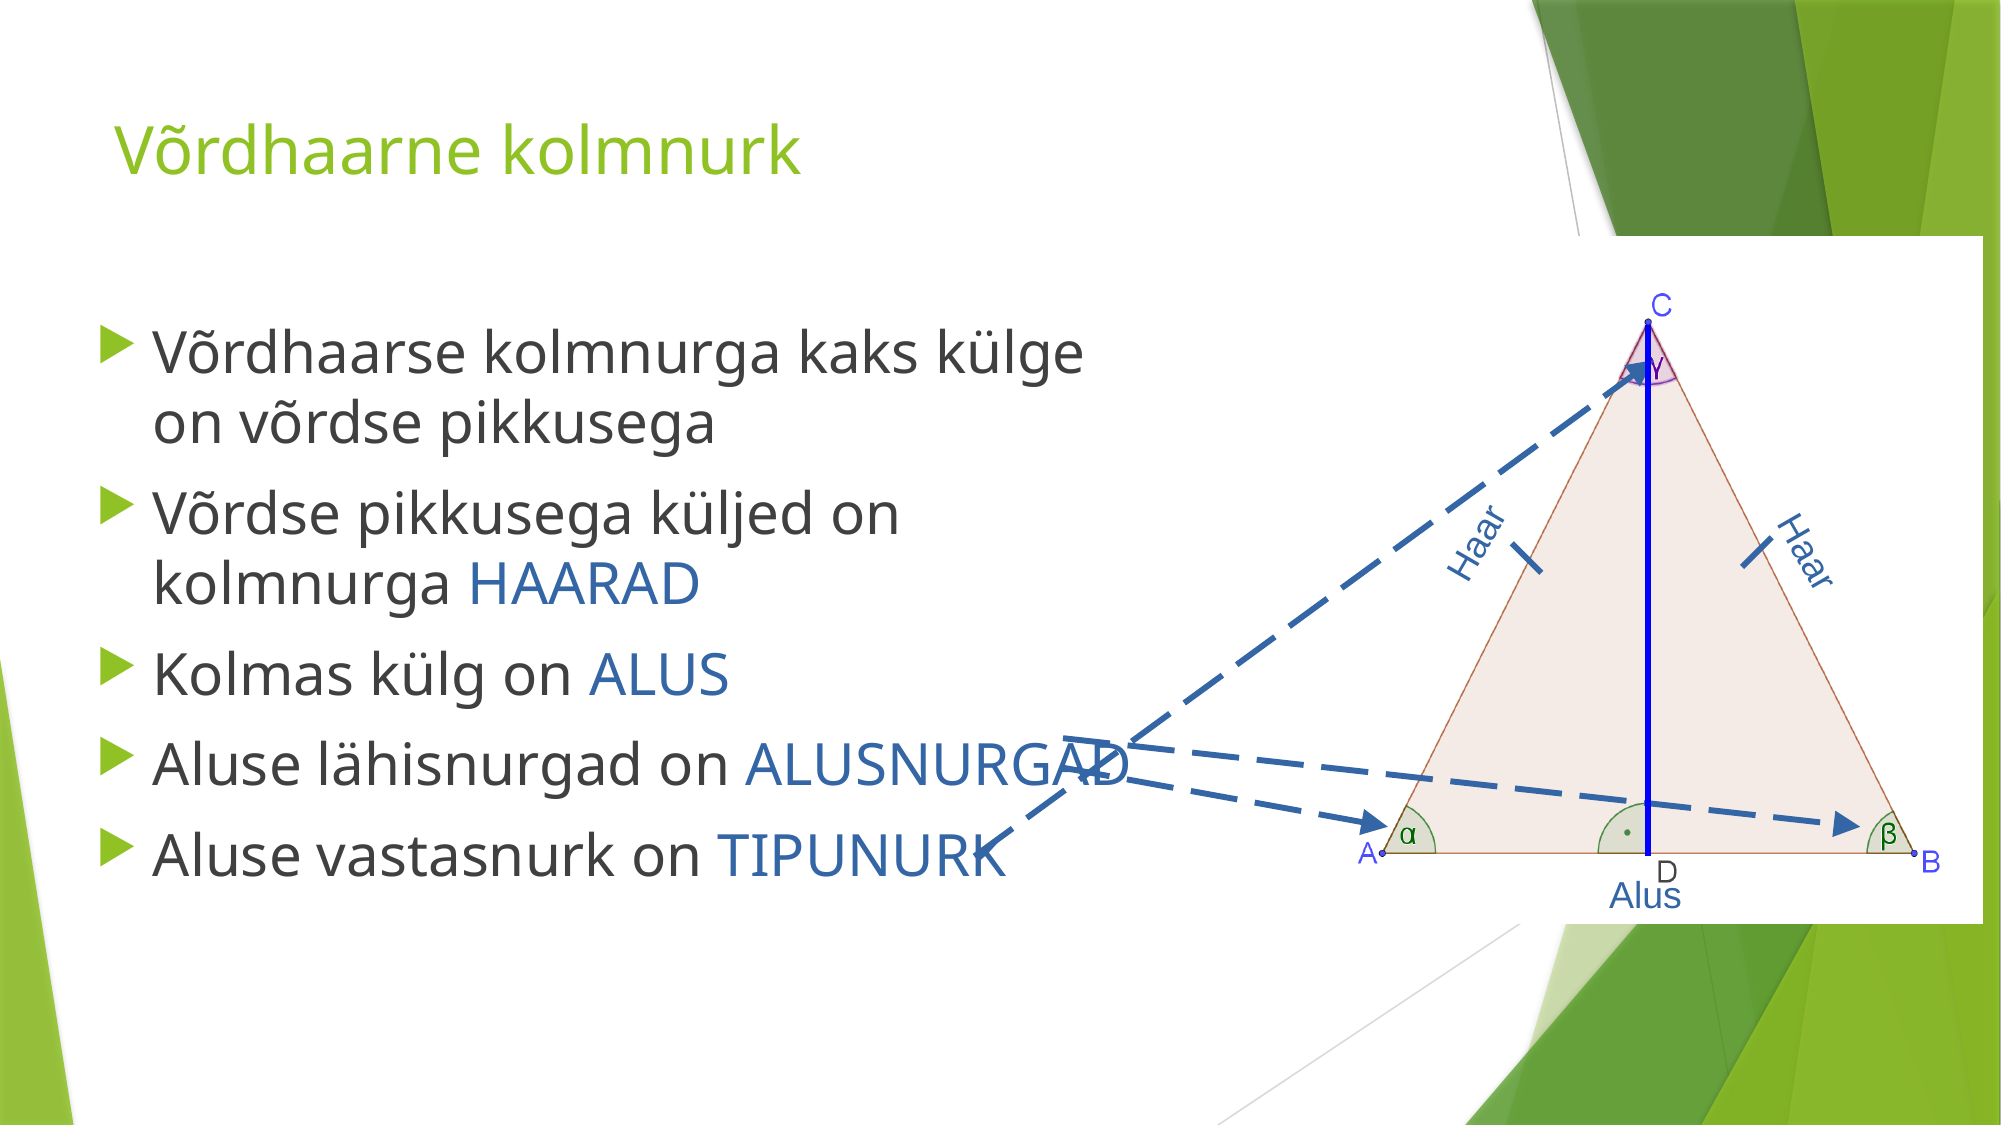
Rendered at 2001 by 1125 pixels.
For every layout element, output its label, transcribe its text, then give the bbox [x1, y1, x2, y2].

text_box Alus [1594, 866, 1697, 924]
text_box Haar [1755, 490, 1860, 615]
list Võrdhaarse kolmnurga kaks külge on võrdse pikkusega Võrdse pikkusega küljed on kolmnurga HAARAD Kolmas külg on ALUS Aluse lähisnurgad on ALUSNURGAD Aluse vastasnurk on TIPUNURK [81, 308, 1152, 1063]
text_box Haar [1424, 484, 1529, 606]
title Võrdhaarne kolmnurk [99, 99, 1613, 237]
picture [1332, 236, 1983, 924]
